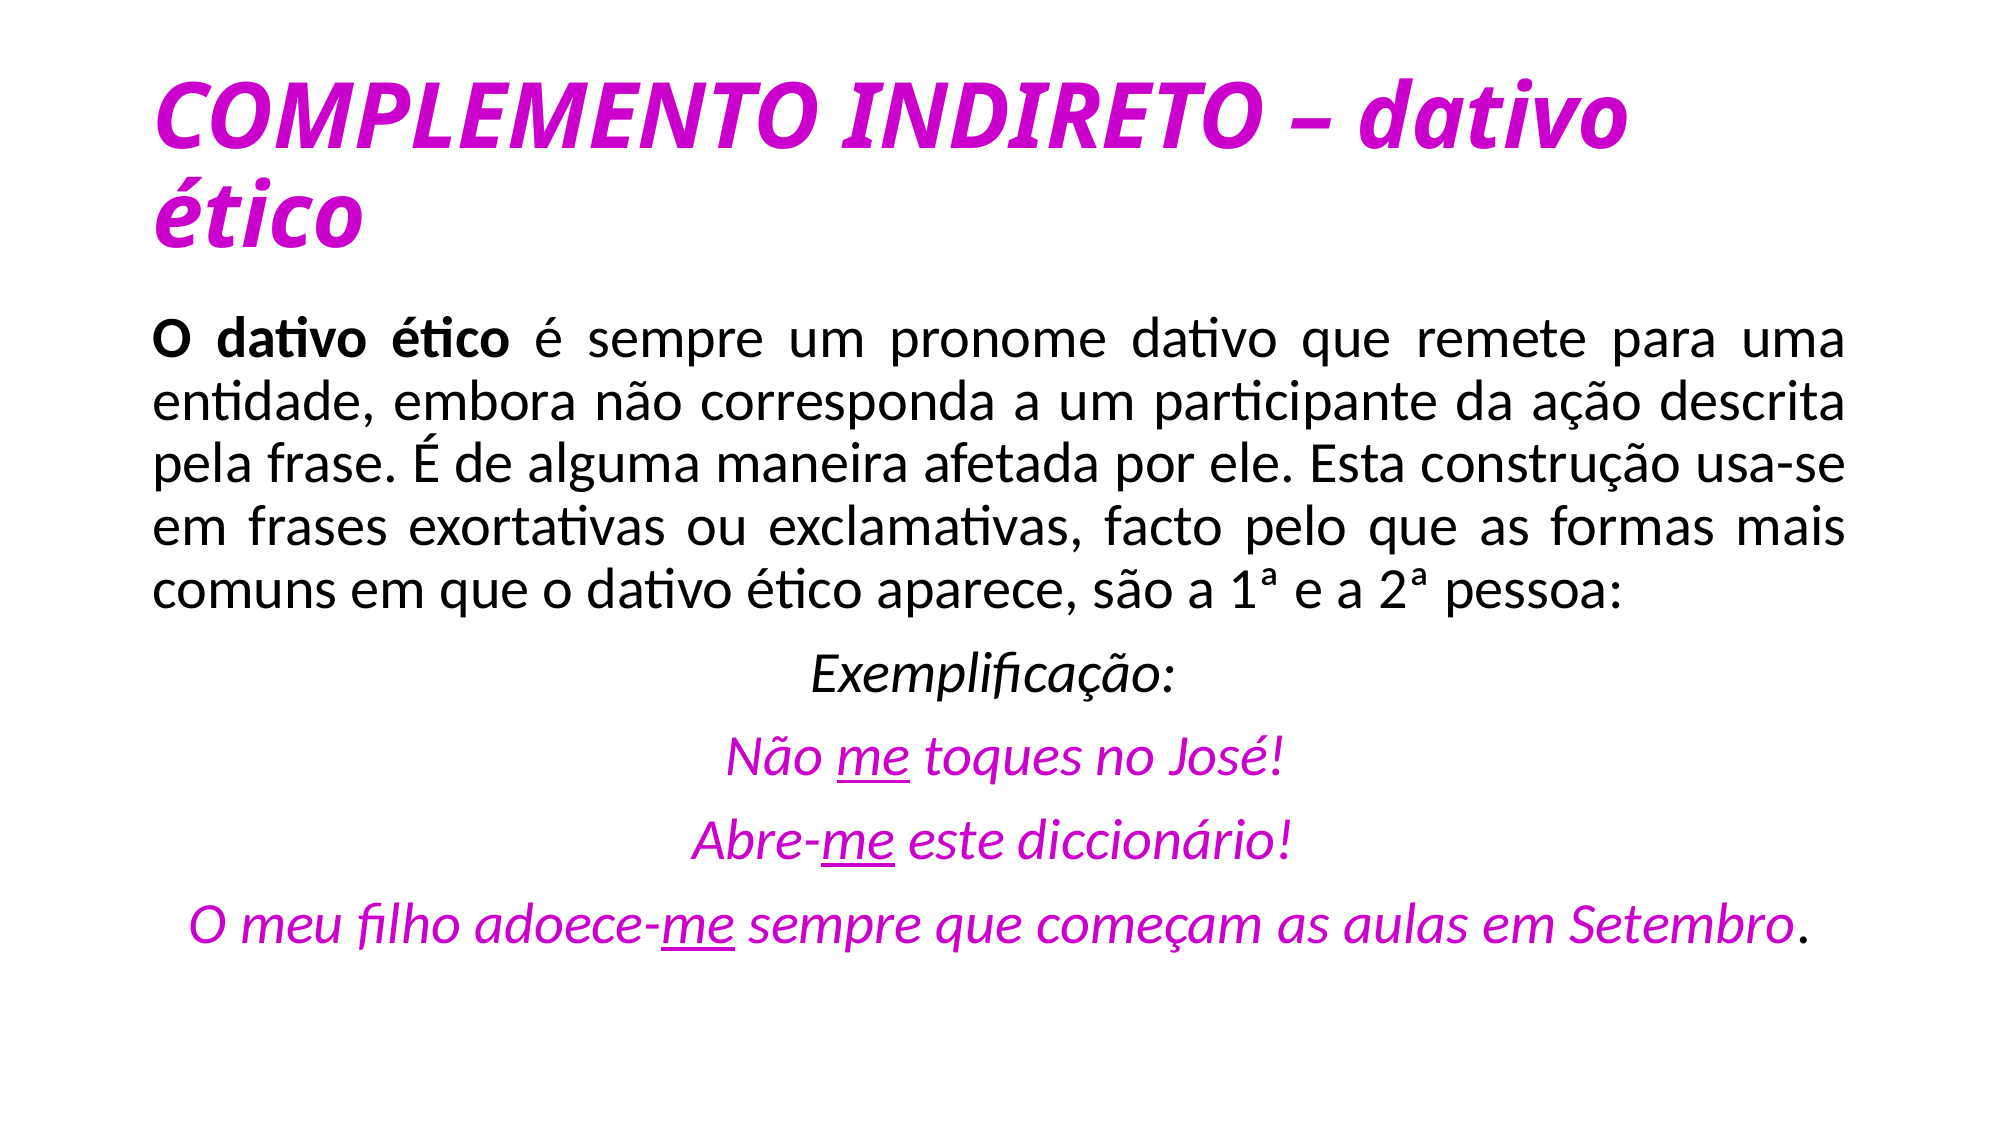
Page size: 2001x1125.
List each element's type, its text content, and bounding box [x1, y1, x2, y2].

list O dativo ético é sempre um pronome dativo que remete para uma entidade, embora não corresponda a um participante da ação descrita pela frase. É de alguma maneira afetada por ele. Esta construção usa-se em frases exortativas ou exclamativas, facto pelo que as formas mais comuns em que o dativo ético aparece, são a 1ª e a 2ª pessoa: Exemplificação: Não me toques no José! Abre-me este diccionário! O meu filho adoece-me sempre que começam as aulas em Setembro. [137, 299, 1863, 1014]
title COMPLEMENTO INDIRETO – dativo ético [137, 59, 1863, 278]
